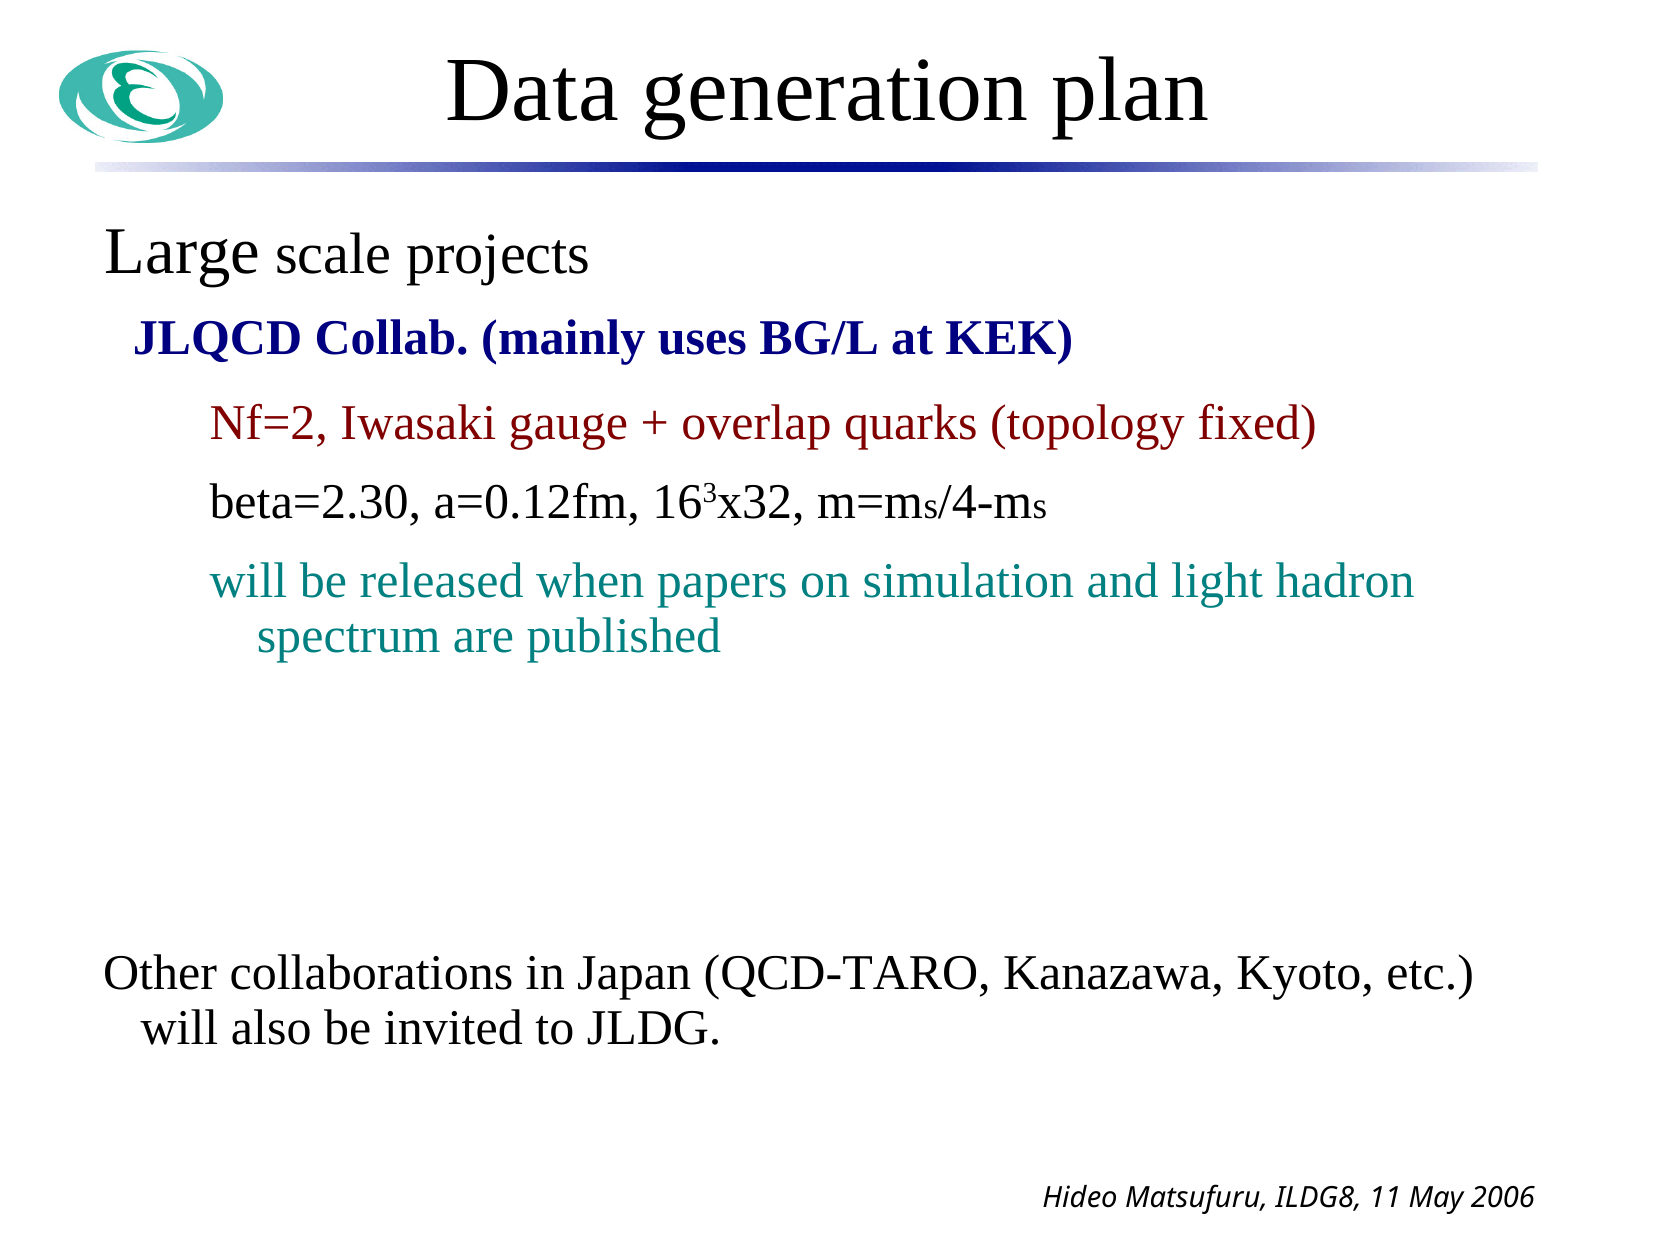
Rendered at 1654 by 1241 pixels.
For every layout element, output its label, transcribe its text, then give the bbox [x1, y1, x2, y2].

text_box Other collaborations in Japan (QCD-TARO, Kanazawa, Kyoto, etc.) will also be invited to JLDG. [103, 944, 1528, 1066]
picture [52, 41, 230, 152]
picture [95, 162, 1538, 172]
list JLQCD Collab. (mainly uses BG/L at KEK) Nf=2, Iwasaki gauge + overlap quarks (topology fixed) beta=2.30, a=0.12fm, 163x32, m=ms/4-ms will be released when papers on simulation and light hadron spectrum are published [115, 310, 1538, 829]
text_box Large scale projects [104, 213, 821, 295]
title Data generation plan [119, 33, 1538, 146]
